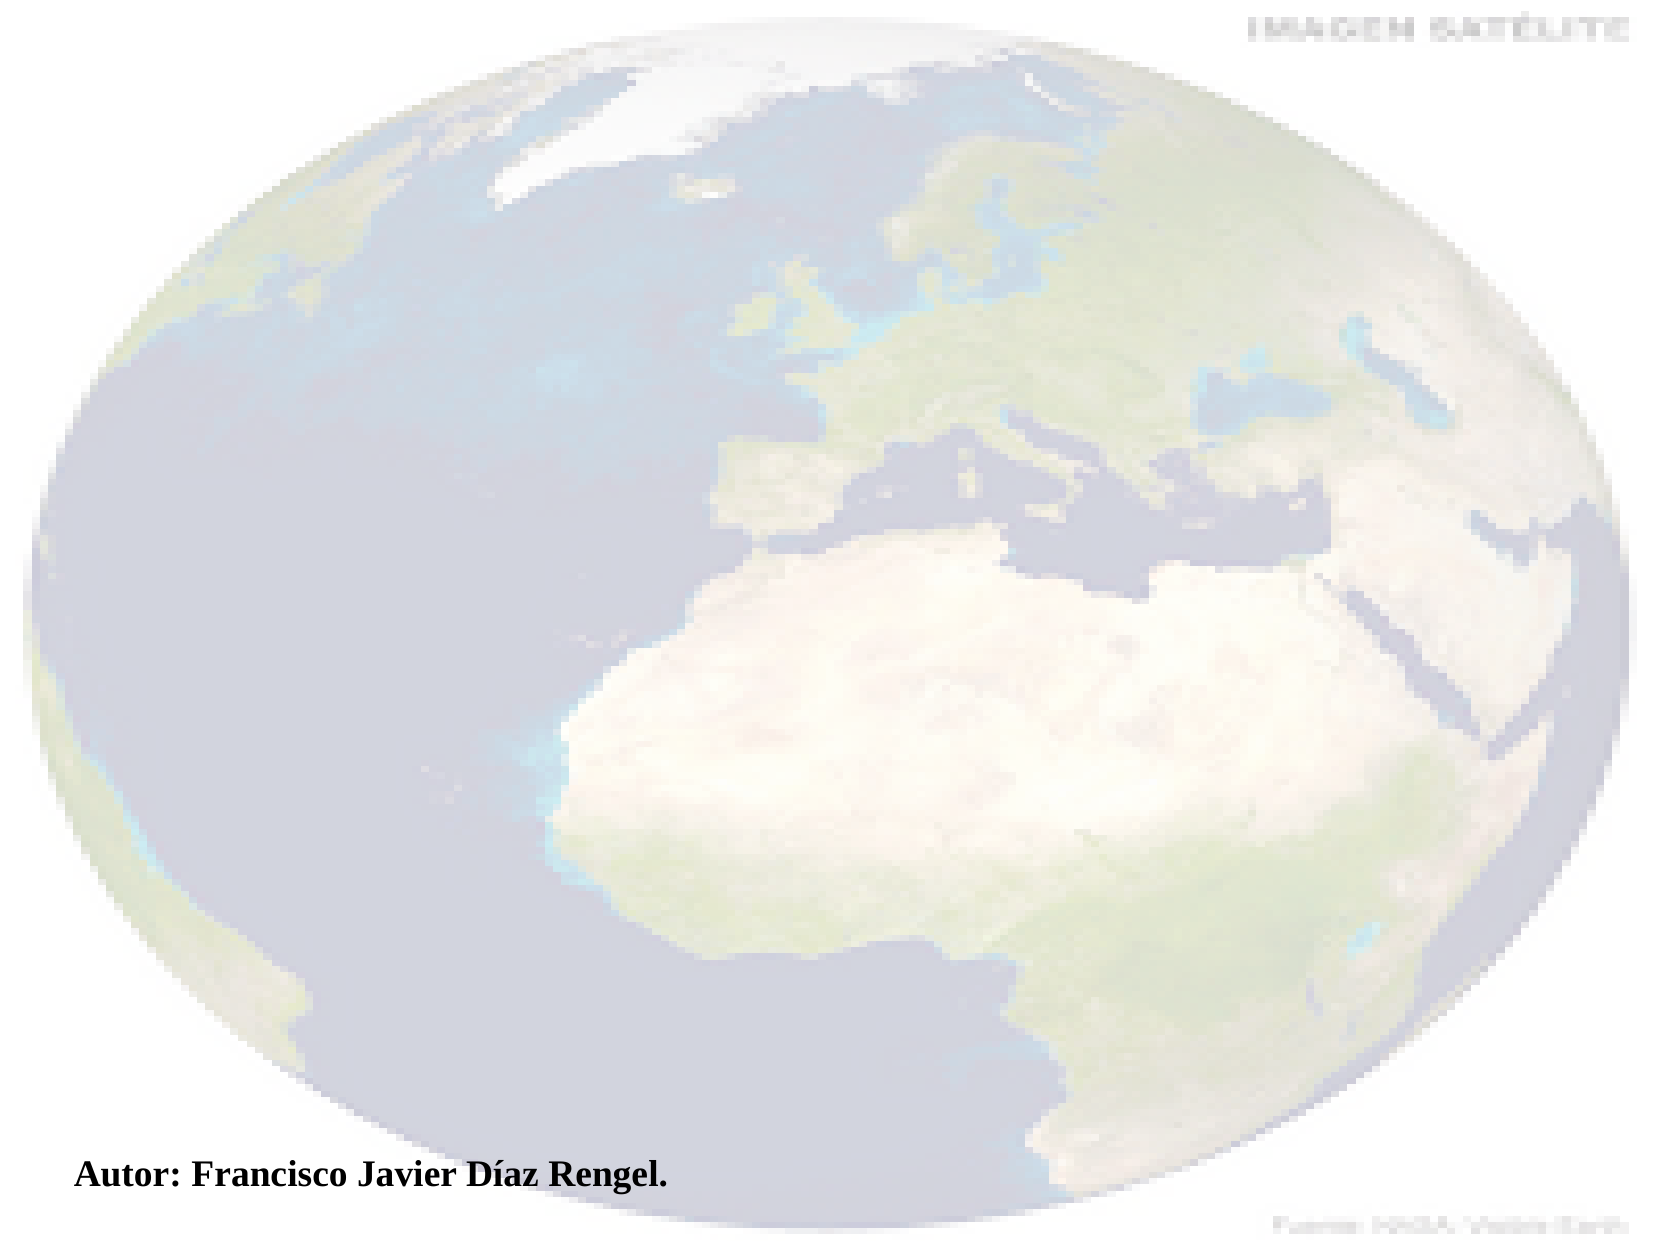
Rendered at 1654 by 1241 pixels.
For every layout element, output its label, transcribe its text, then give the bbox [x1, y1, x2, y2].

picture [0, 0, 1654, 1241]
text_box Autor: Francisco Javier Díaz Rengel. [59, 1145, 699, 1204]
